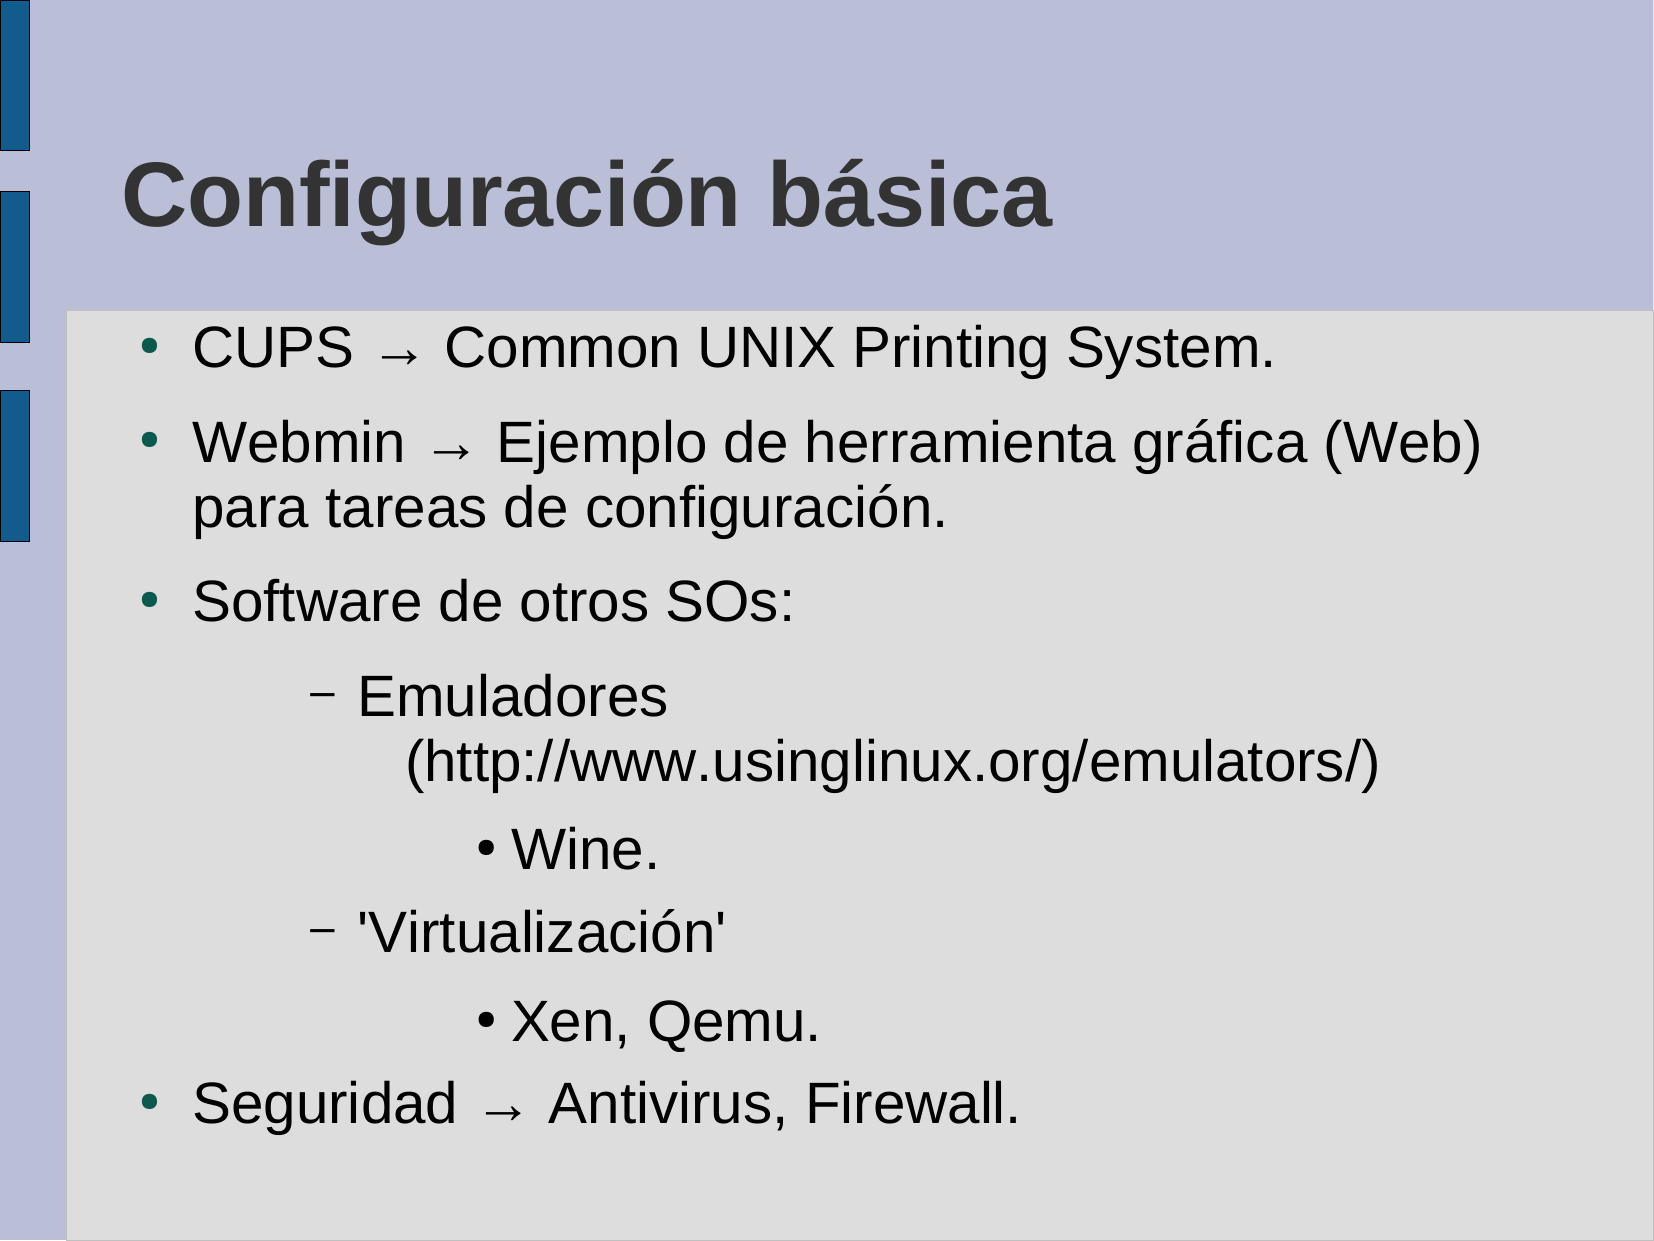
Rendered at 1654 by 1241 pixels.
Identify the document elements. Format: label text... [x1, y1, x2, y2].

list CUPS → Common UNIX Printing System. Webmin → Ejemplo de herramienta gráfica (Web) para tareas de configuración. Software de otros SOs: Emuladores (http://www.usinglinux.org/emulators/) Wine. 'Virtualización' Xen, Qemu. Seguridad → Antivirus, Firewall. [121, 314, 1534, 1137]
title Configuración básica [121, 98, 1534, 291]
